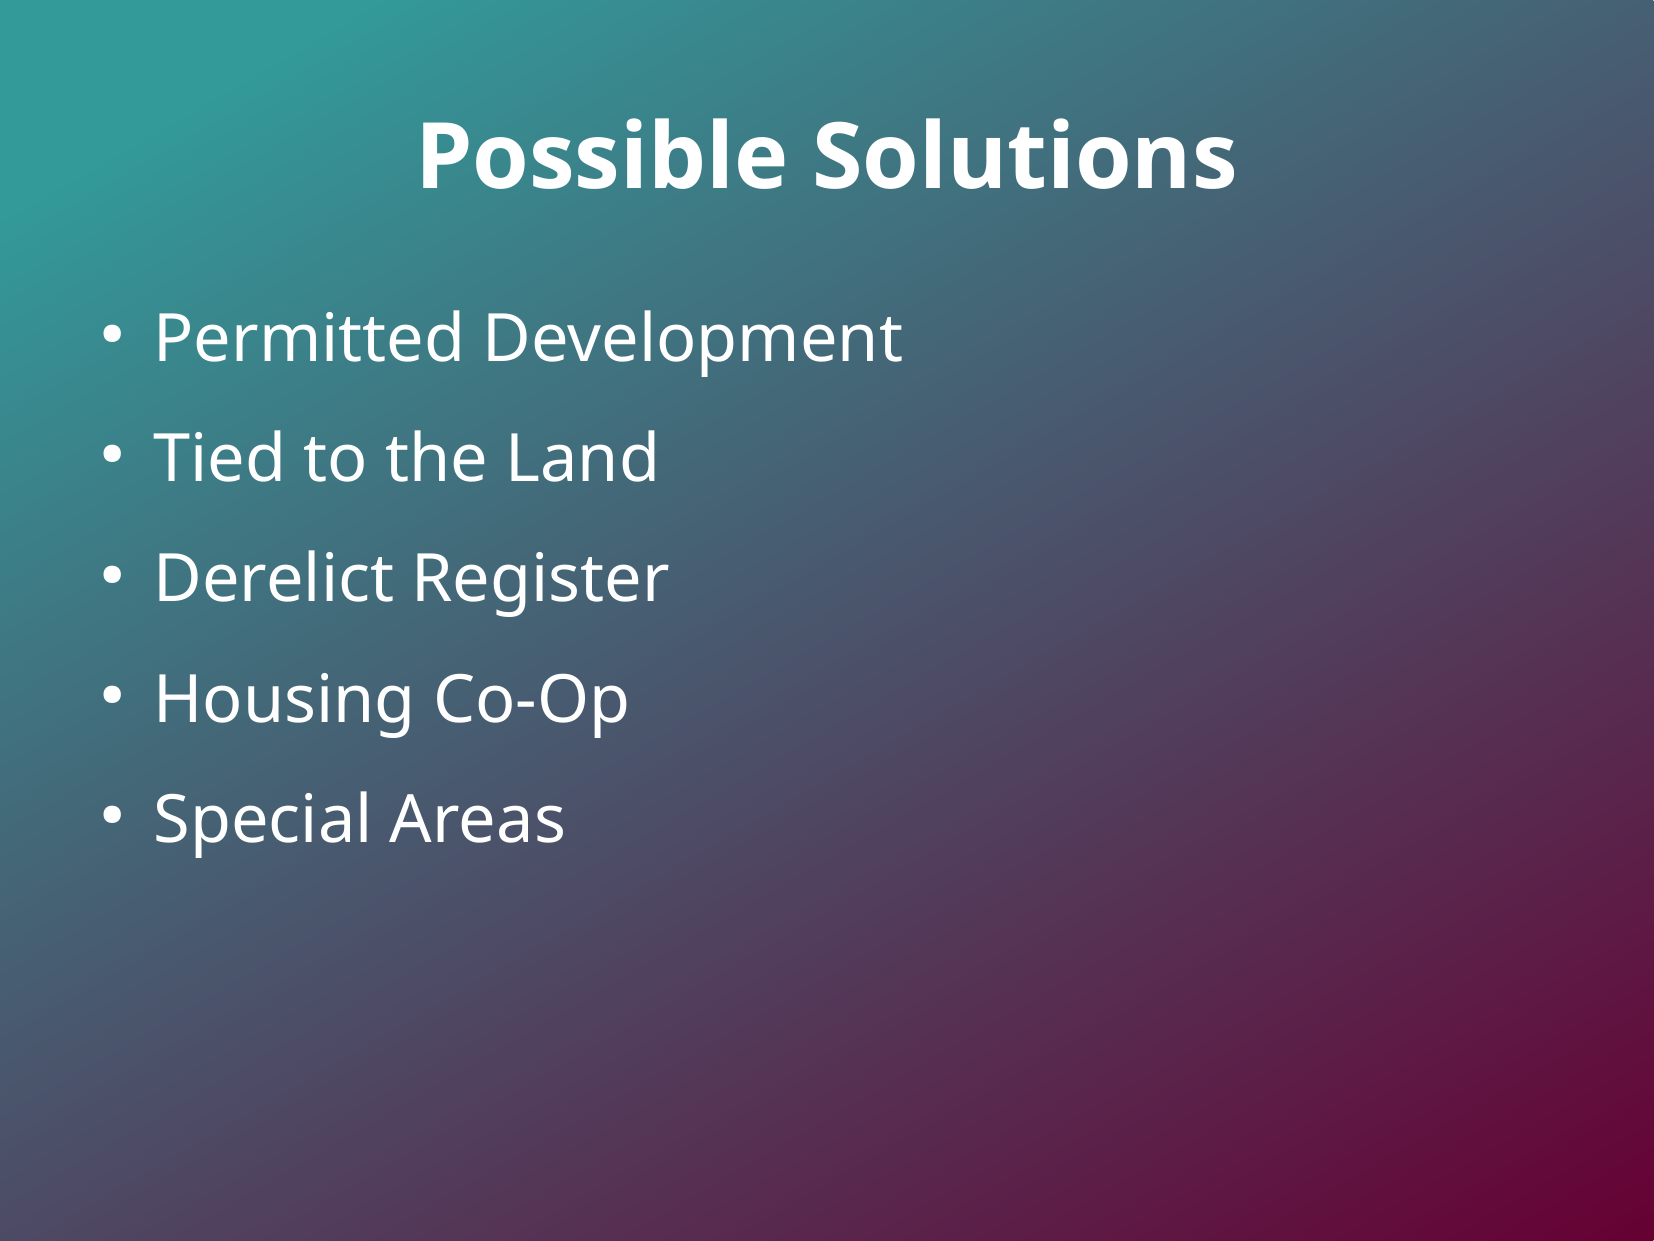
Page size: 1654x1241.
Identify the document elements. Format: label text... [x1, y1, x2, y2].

list Permitted Development Tied to the Land Derelict Register Housing Co-Op Special Areas [82, 290, 1571, 1109]
title Possible Solutions [82, 49, 1571, 257]
